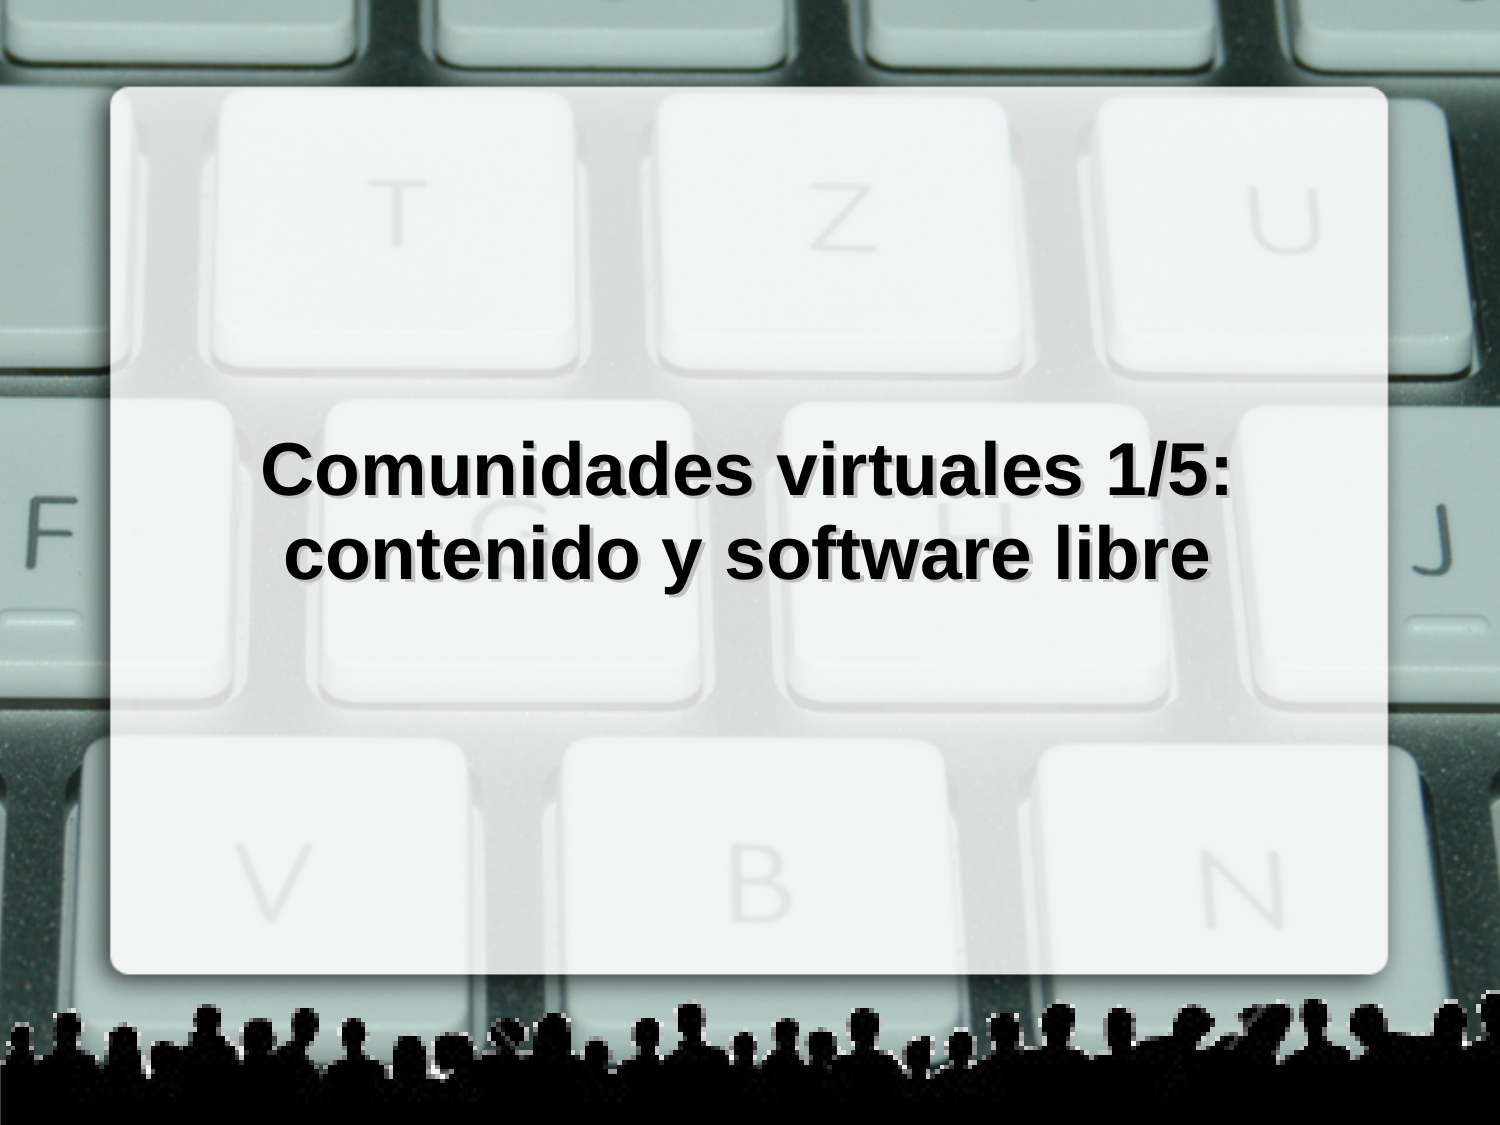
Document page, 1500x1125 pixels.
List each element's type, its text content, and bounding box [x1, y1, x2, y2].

picture [0, 0, 1500, 1125]
title Comunidades virtuales 1/5: contenido y software libre [73, 411, 1423, 611]
